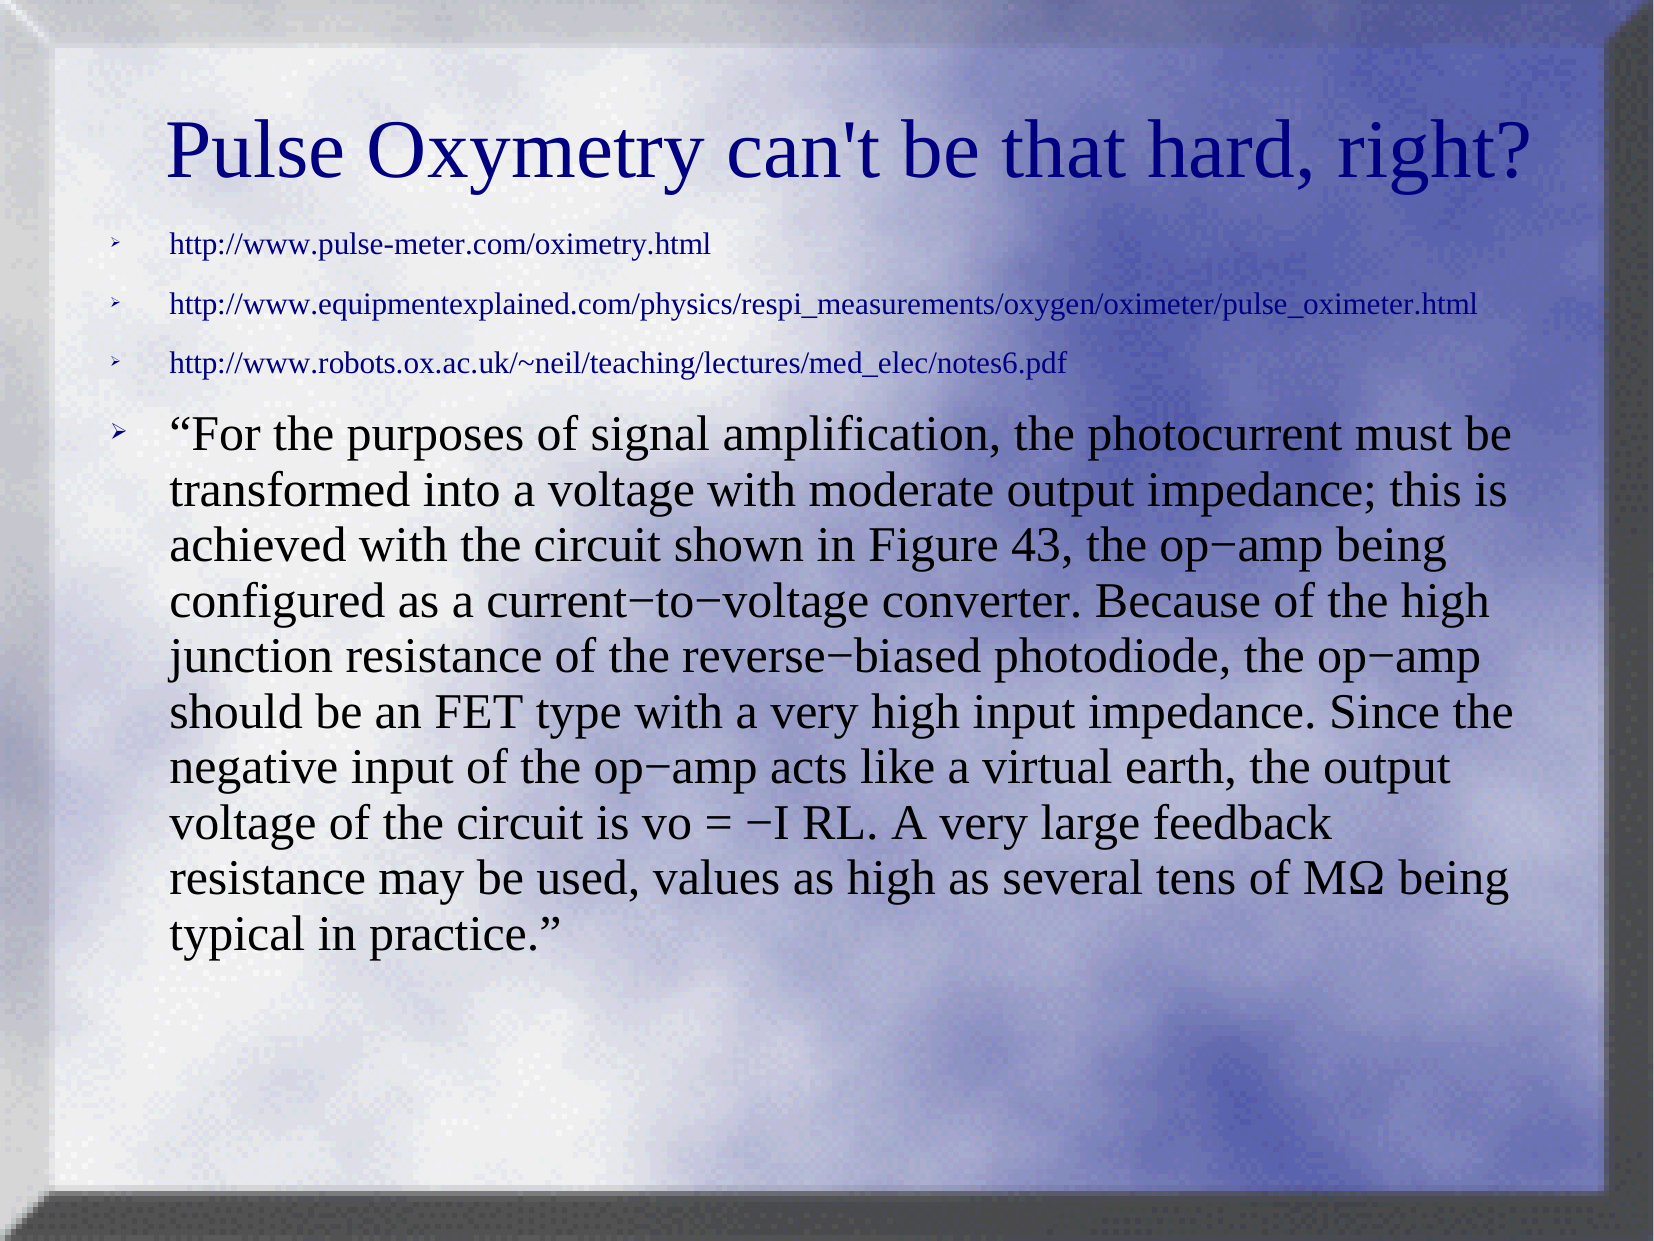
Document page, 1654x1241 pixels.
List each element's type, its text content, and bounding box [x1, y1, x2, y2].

picture [0, 0, 1654, 1241]
title Pulse Oxymetry can't be that hard, right? [112, 96, 1588, 203]
list http://www.pulse-meter.com/oximetry.html http://www.equipmentexplained.com/physics/respi_measurements/oxygen/oximeter/pulse_oximeter.html http://www.robots.ox.ac.uk/~neil/teaching/lectures/med_elec/notes6.pdf “For the purposes of signal amplification, the photocurrent must be transformed into a voltage with moderate output impedance; this is achieved with the circuit shown in Figure 43, the op−amp being configured as a current−to−voltage converter. Because of the high junction resistance of the reverse−biased photodiode, the op−amp should be an FET type with a very high input impedance. Since the negative input of the op−amp acts like a virtual earth, the output voltage of the circuit is vo = −I RL. A very large feedback resistance may be used, values as high as several tens of MΩ being typical in practice.” [110, 227, 1523, 1032]
